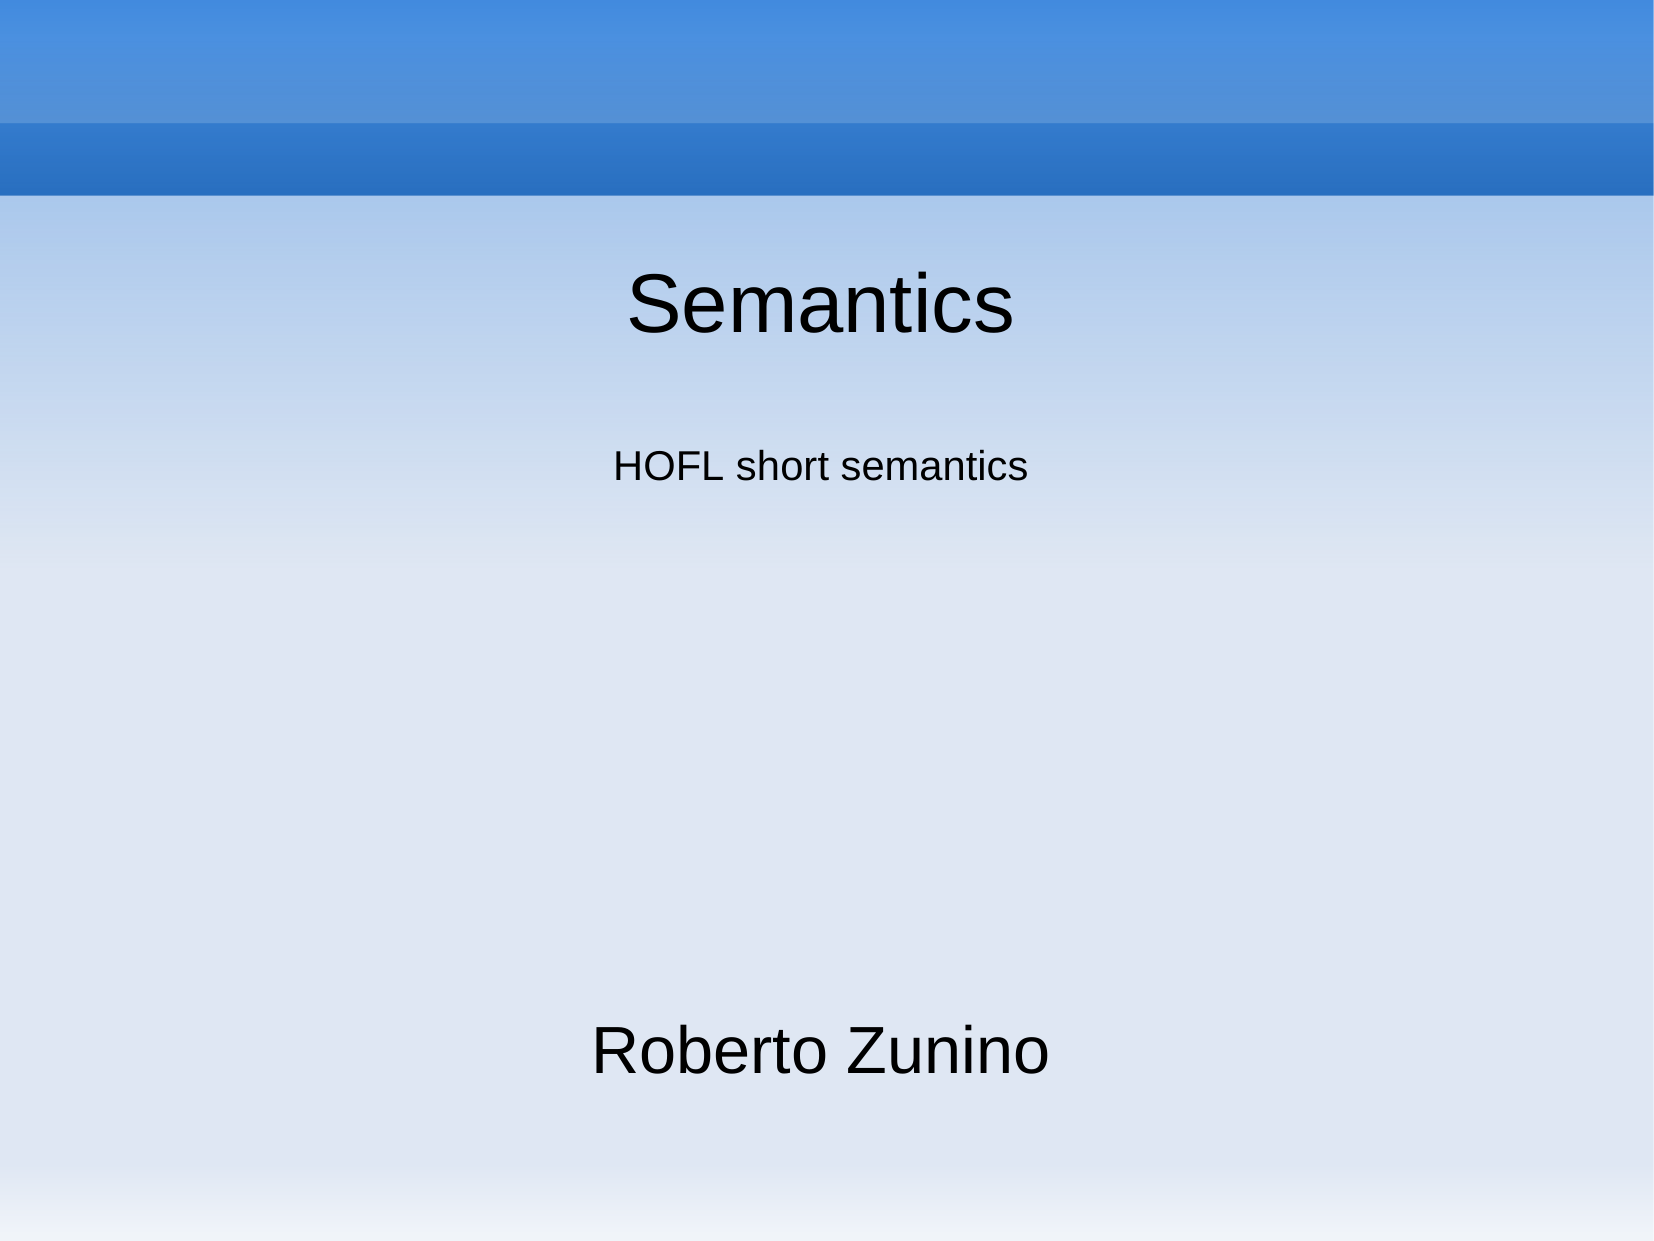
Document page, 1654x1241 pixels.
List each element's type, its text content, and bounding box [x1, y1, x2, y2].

subtitle Semantics HOFL short semantics Roberto Zunino [76, 118, 1565, 1227]
picture [0, 0, 1654, 1241]
